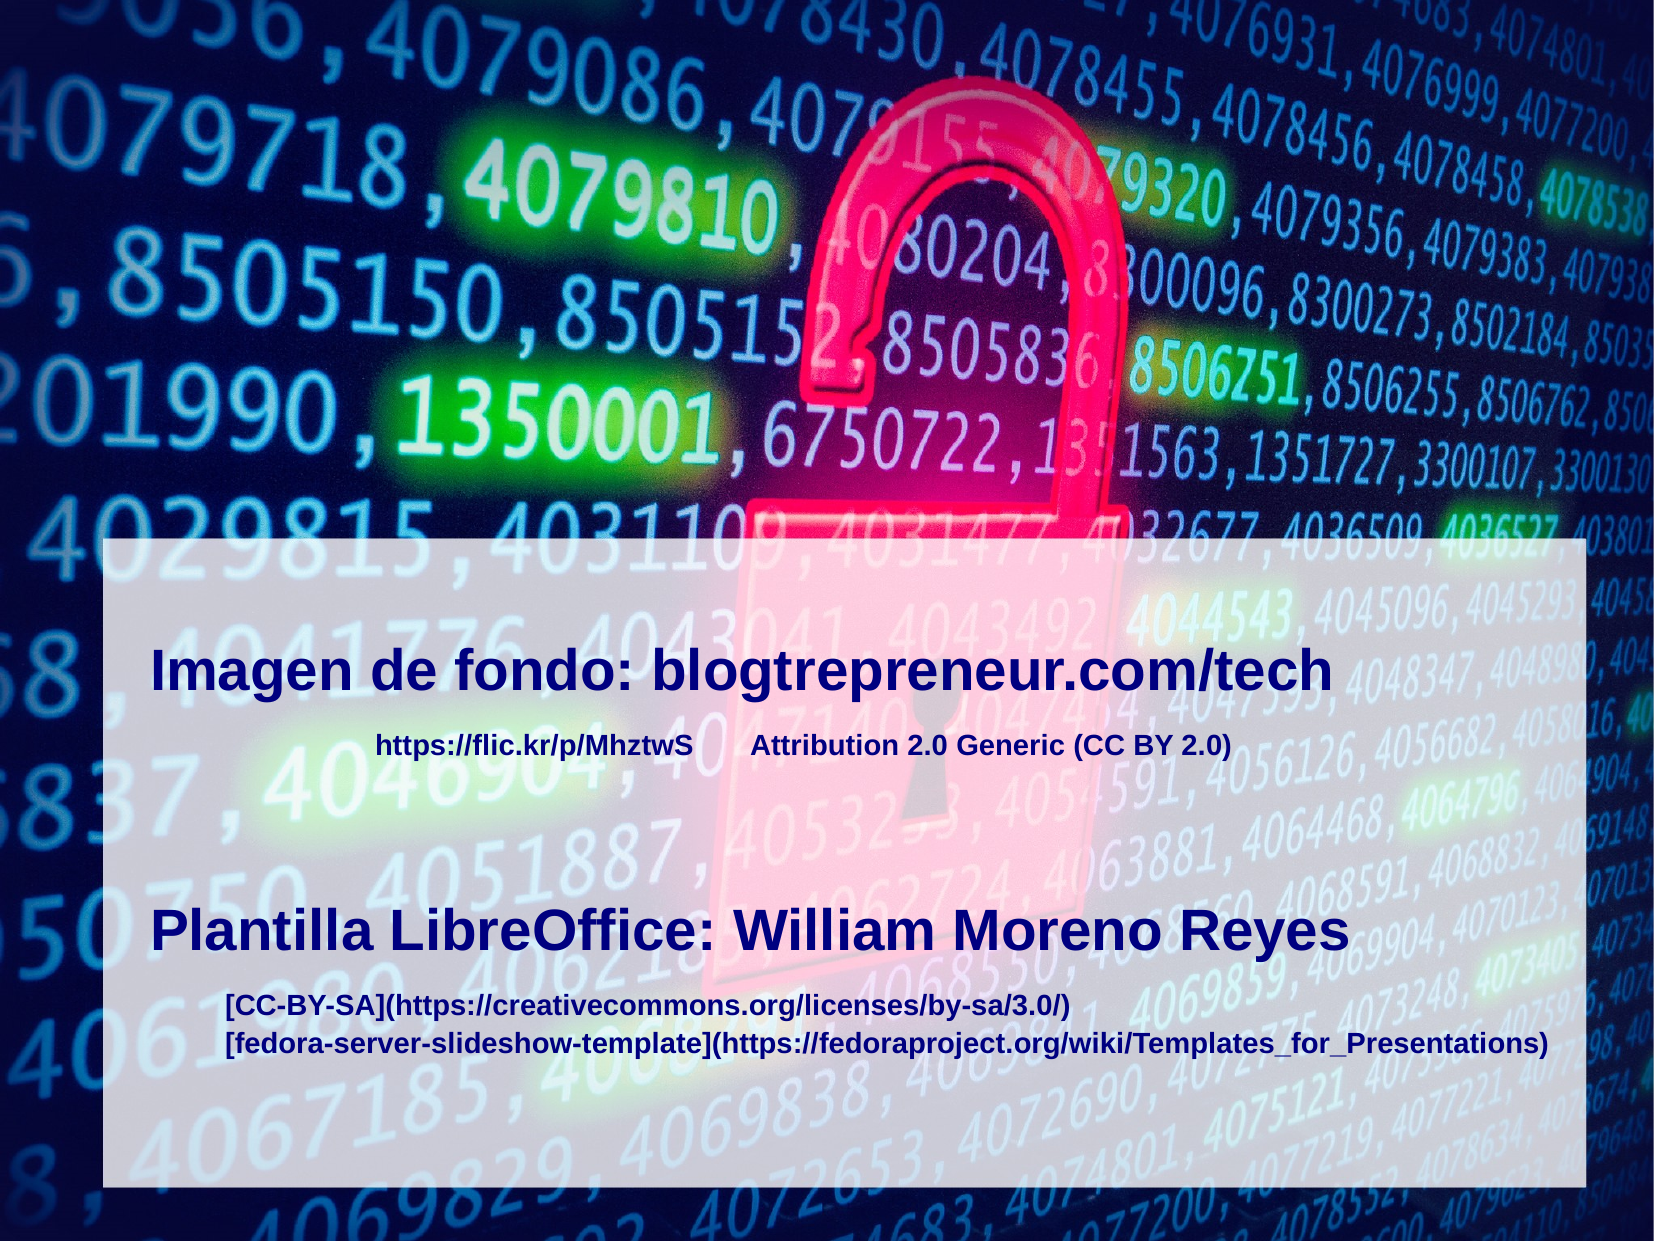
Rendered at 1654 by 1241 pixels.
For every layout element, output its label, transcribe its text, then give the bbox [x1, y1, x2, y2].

picture [1645, 703, 1654, 721]
picture [0, 0, 1654, 1241]
text_box Imagen de fondo: blogtrepreneur.com/tech https://flic.kr/p/MhztwS Attribution 2.0 Generic (CC BY 2.0) Plantilla LibreOffice: William Moreno Reyes [CC-BY-SA](https://creativecommons.org/licenses/by-sa/3.0/) [fedora-server-slideshow-template](https://fedoraproject.org/wiki/Templates_for_Presentations) [150, 522, 1561, 1241]
